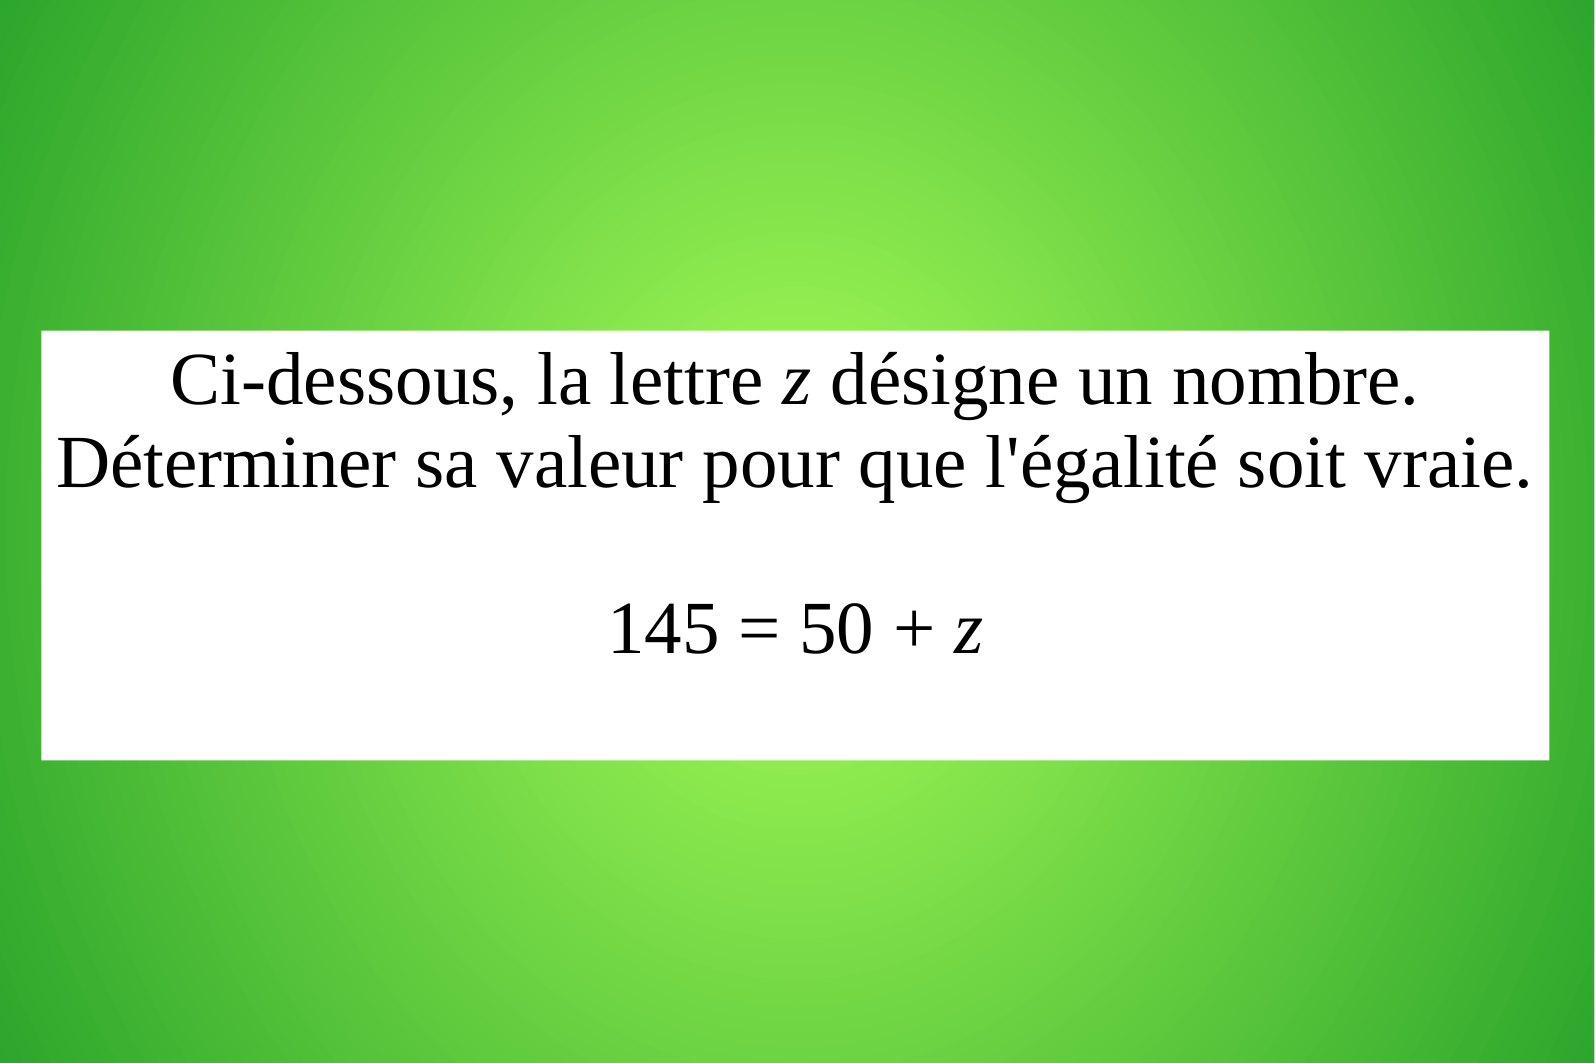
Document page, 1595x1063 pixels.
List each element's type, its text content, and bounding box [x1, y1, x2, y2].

picture [0, 0, 1595, 1063]
text_box Ci-dessous, la lettre z désigne un nombre. Déterminer sa valeur pour que l'égalité soit vraie. 145 = 50 + z [41, 330, 1550, 761]
